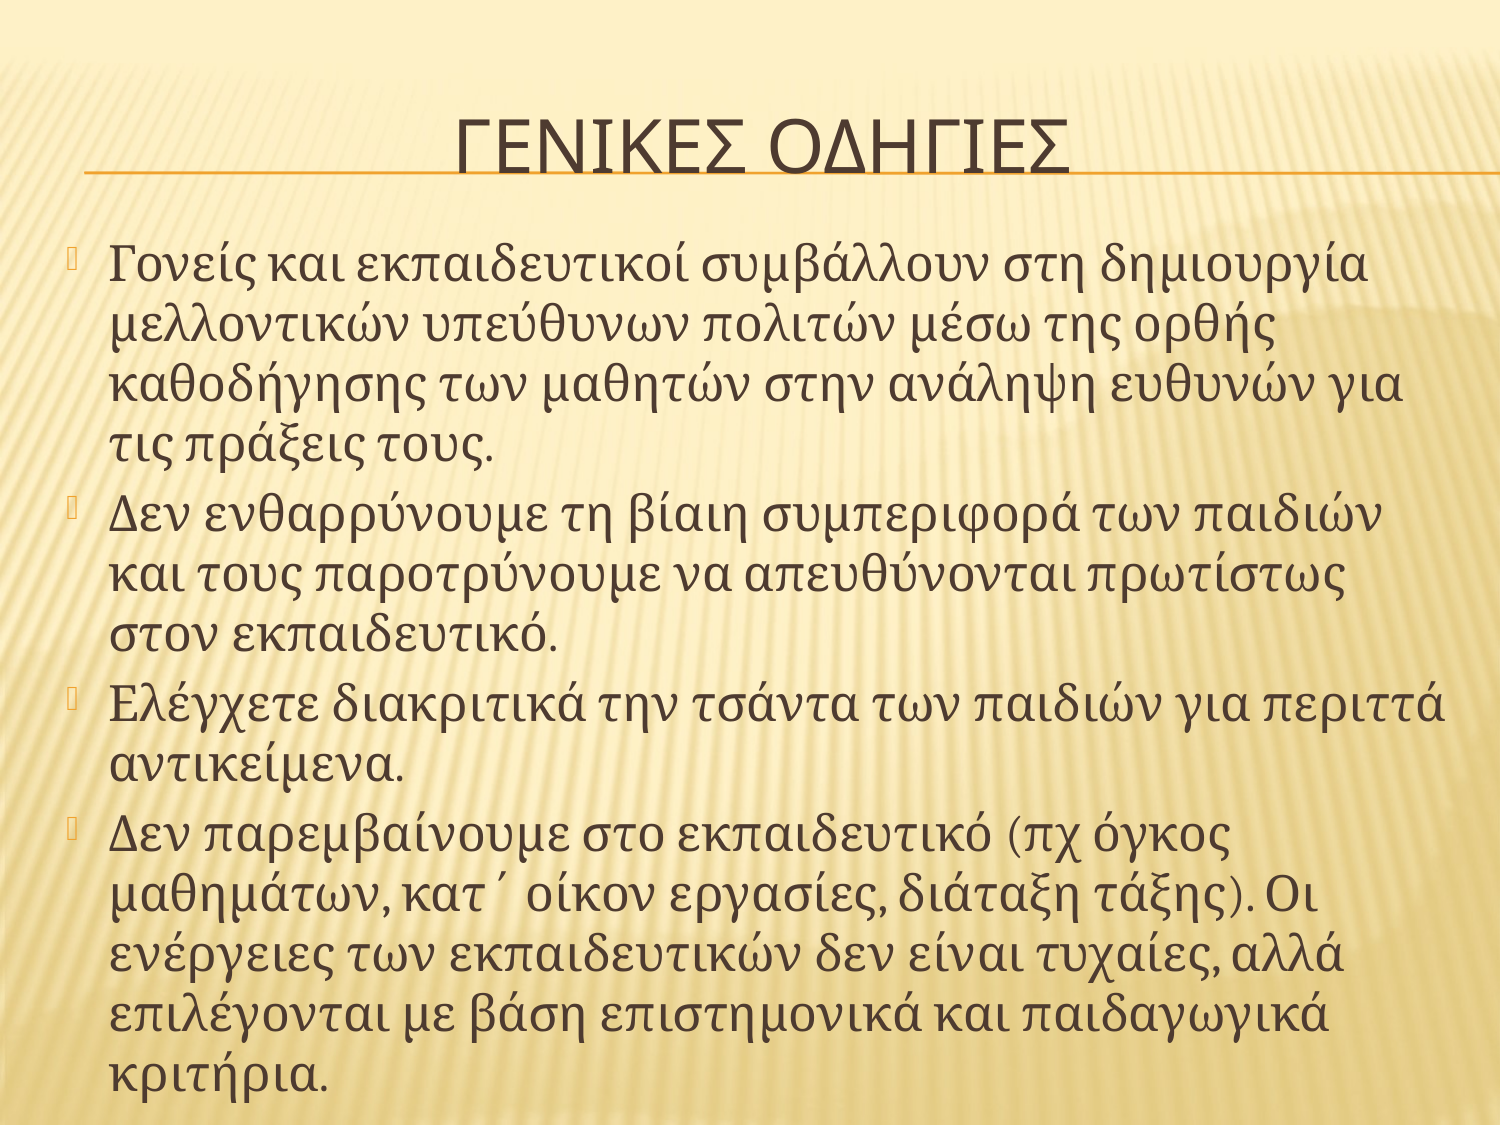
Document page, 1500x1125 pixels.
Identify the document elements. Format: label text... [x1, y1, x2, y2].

title Γενικεσ οδηγιεσ [50, 75, 1475, 213]
list Γονείς και εκπαιδευτικοί συμβάλλουν στη δημιουργία μελλοντικών υπεύθυνων πολιτών μέσω της ορθής καθοδήγησης των μαθητών στην ανάληψη ευθυνών για τις πράξεις τους. Δεν ενθαρρύνουμε τη βίαιη συμπεριφορά των παιδιών και τους παροτρύνουμε να απευθύνονται πρωτίστως στον εκπαιδευτικό. Ελέγχετε διακριτικά την τσάντα των παιδιών για περιττά αντικείμενα. Δεν παρεμβαίνουμε στο εκπαιδευτικό (πχ όγκος μαθημάτων, κατ΄ οίκον εργασίες, διάταξη τάξης). Οι ενέργειες των εκπαιδευτικών δεν είναι τυχαίες, αλλά επιλέγονται με βάση επιστημονικά και παιδαγωγικά κριτήρια. [51, 224, 1477, 1111]
picture [0, 0, 1500, 1125]
